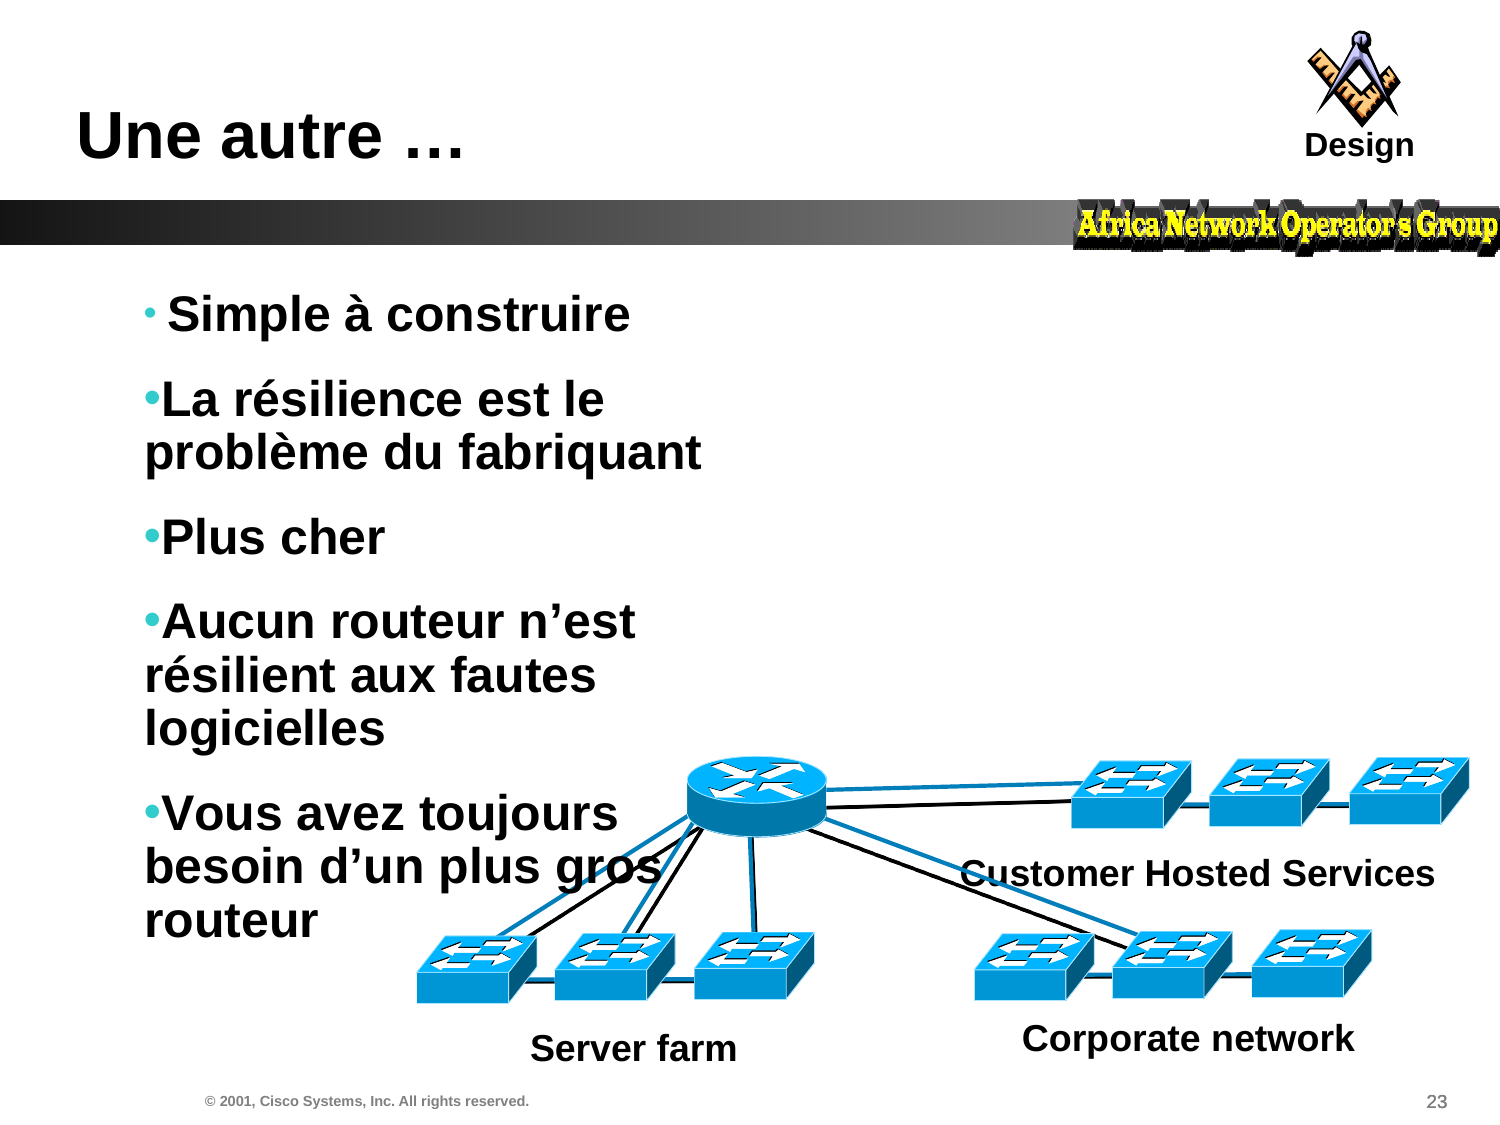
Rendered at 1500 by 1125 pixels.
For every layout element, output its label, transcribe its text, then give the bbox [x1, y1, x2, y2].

picture [1348, 757, 1376, 801]
picture [711, 782, 752, 799]
picture [1139, 938, 1174, 950]
picture [1375, 764, 1411, 776]
picture [990, 956, 1025, 966]
picture [416, 934, 497, 972]
picture [1209, 758, 1331, 801]
picture [761, 764, 803, 778]
picture [1319, 933, 1356, 944]
picture [1268, 953, 1303, 963]
picture [694, 932, 816, 1001]
picture [1087, 784, 1123, 794]
picture [570, 956, 607, 966]
picture [1000, 941, 1037, 952]
picture [1127, 779, 1163, 789]
picture [762, 935, 798, 946]
picture [667, 933, 676, 976]
picture [1236, 766, 1272, 777]
picture [1307, 29, 1402, 118]
picture [753, 821, 828, 838]
title Une autre … [62, 41, 1313, 180]
text_box Server farm [411, 1020, 857, 1076]
picture [1417, 760, 1453, 771]
picture [1265, 777, 1301, 787]
picture [1307, 948, 1344, 958]
picture [1278, 937, 1314, 948]
picture [1127, 954, 1164, 964]
picture [1042, 937, 1078, 948]
picture [1070, 180, 1500, 275]
picture [1112, 931, 1135, 967]
picture [416, 982, 538, 1005]
text_box Design [1292, 118, 1428, 170]
text_box Customer Hosted Services [926, 859, 1035, 900]
picture [432, 959, 468, 969]
picture [444, 943, 479, 954]
picture [485, 939, 521, 950]
text_box Corporate network [967, 1009, 1410, 1065]
picture [611, 952, 647, 962]
picture [581, 941, 617, 952]
text_box Customer Hosted Services [926, 876, 989, 900]
picture [1348, 757, 1471, 826]
picture [1277, 762, 1313, 773]
picture [973, 933, 1096, 1002]
picture [688, 825, 747, 838]
picture [759, 783, 801, 797]
picture [750, 950, 786, 960]
picture [622, 937, 658, 947]
picture [1030, 952, 1066, 962]
picture [1225, 782, 1261, 792]
picture [1405, 776, 1441, 786]
picture [1071, 808, 1193, 830]
picture [710, 955, 746, 965]
picture [554, 933, 582, 970]
picture [687, 756, 744, 776]
picture [1251, 929, 1344, 966]
picture [1364, 780, 1401, 790]
picture [1098, 768, 1134, 780]
picture [554, 982, 676, 1002]
picture [506, 935, 538, 977]
picture [1180, 934, 1216, 945]
picture [714, 764, 756, 778]
picture [769, 756, 828, 787]
picture [1071, 760, 1193, 802]
picture [1226, 931, 1234, 972]
picture [1139, 764, 1175, 775]
picture [1071, 786, 1079, 797]
text_box Customer Hosted Services [926, 844, 1470, 900]
picture [1112, 978, 1234, 1000]
picture [1251, 929, 1373, 999]
list Simple à construire La résilience est le problème du fabriquant Plus cher Aucun routeur n’est résilient aux fautes logicielles Vous avez toujours besoin d’un plus gros routeur [0, 290, 1400, 714]
picture [694, 932, 722, 968]
picture [473, 954, 509, 964]
picture [1168, 950, 1204, 960]
picture [1209, 808, 1331, 828]
picture [721, 939, 756, 951]
